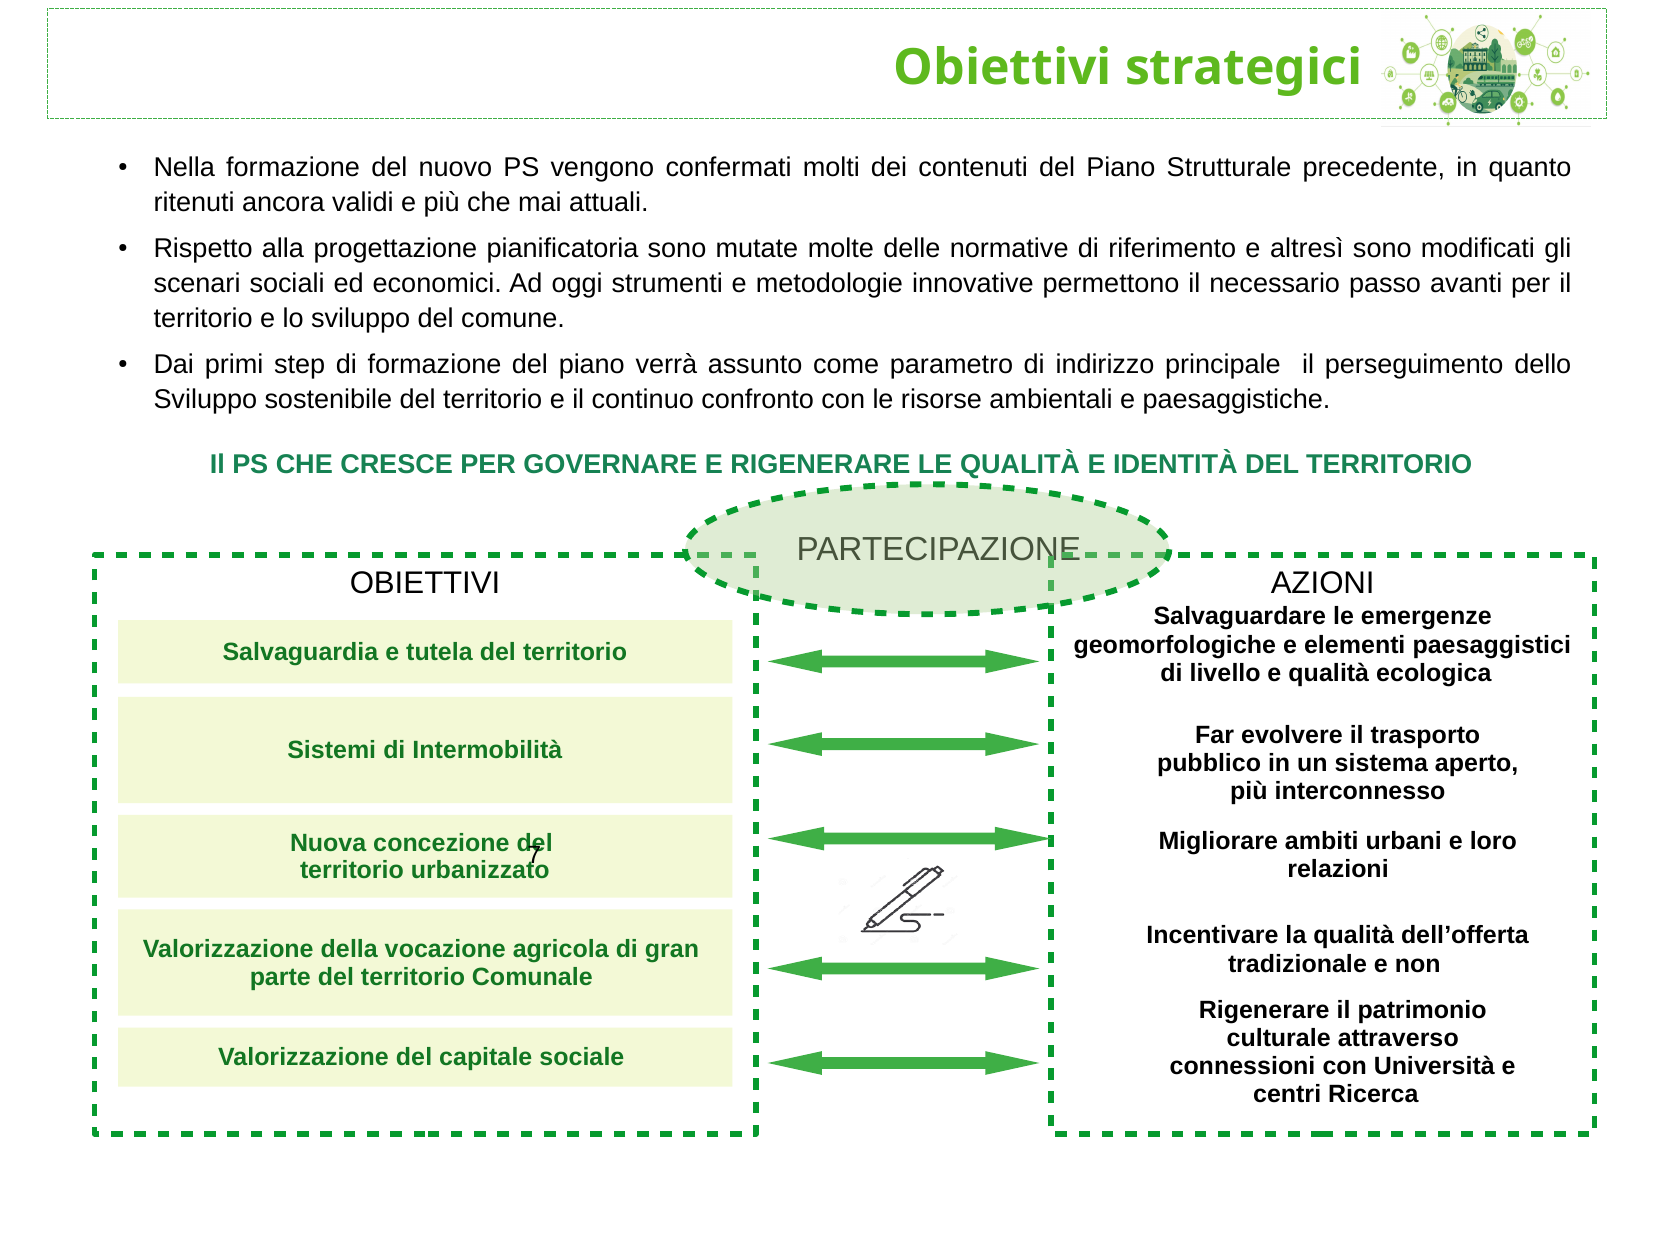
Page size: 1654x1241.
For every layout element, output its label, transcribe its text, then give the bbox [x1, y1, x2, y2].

text_box Nella formazione del nuovo PS vengono confermati molti dei contenuti del Piano Strutturale precedente, in quanto ritenuti ancora validi e più che mai attuali. Rispetto alla progettazione pianificatoria sono mutate molte delle normative di riferimento e altresì sono modificati gli scenari sociali ed economici. Ad oggi strumenti e metodologie innovative permettono il necessario passo avanti per il territorio e lo sviluppo del comune. Dai primi step di formazione del piano verrà assunto come parametro di indirizzo principale il perseguimento dello Sviluppo sostenibile del territorio e il continuo confronto con le risorse ambientali e paesaggistiche. [82, 147, 1571, 415]
text_box [794, 826, 1025, 833]
text_box [685, 484, 1170, 615]
text_box <numero> [512, 833, 1141, 904]
text_box Il PS CHE CRESCE PER GOVERNARE E RIGENERARE LE QUALITÀ E IDENTITÀ DEL TERRITORIO [118, 414, 1571, 514]
text_box [767, 649, 1040, 674]
picture [838, 904, 969, 945]
text_box AZIONI Salvaguardare le emergenze geomorfologiche e elementi paesaggistici di livello e qualità ecologica [1051, 555, 1595, 1134]
picture [1381, 119, 1591, 127]
title Obiettivi strategici [47, 8, 1607, 119]
text_box Migliorare ambiti urbani e loro relazioni [1145, 826, 1531, 888]
text_box [767, 732, 1040, 756]
text_box OBIETTIVI [94, 555, 756, 1134]
text_box [767, 956, 1040, 981]
text_box Rigenerare il patrimonio culturale attraverso connessioni con Università e centri Ricerca [1150, 995, 1536, 1108]
text_box [767, 1051, 1040, 1075]
text_box Incentivare la qualità dell’offerta tradizionale e non [1145, 921, 1531, 982]
text_box Far evolvere il trasporto pubblico in un sistema aperto, più interconnesso [1145, 720, 1531, 812]
